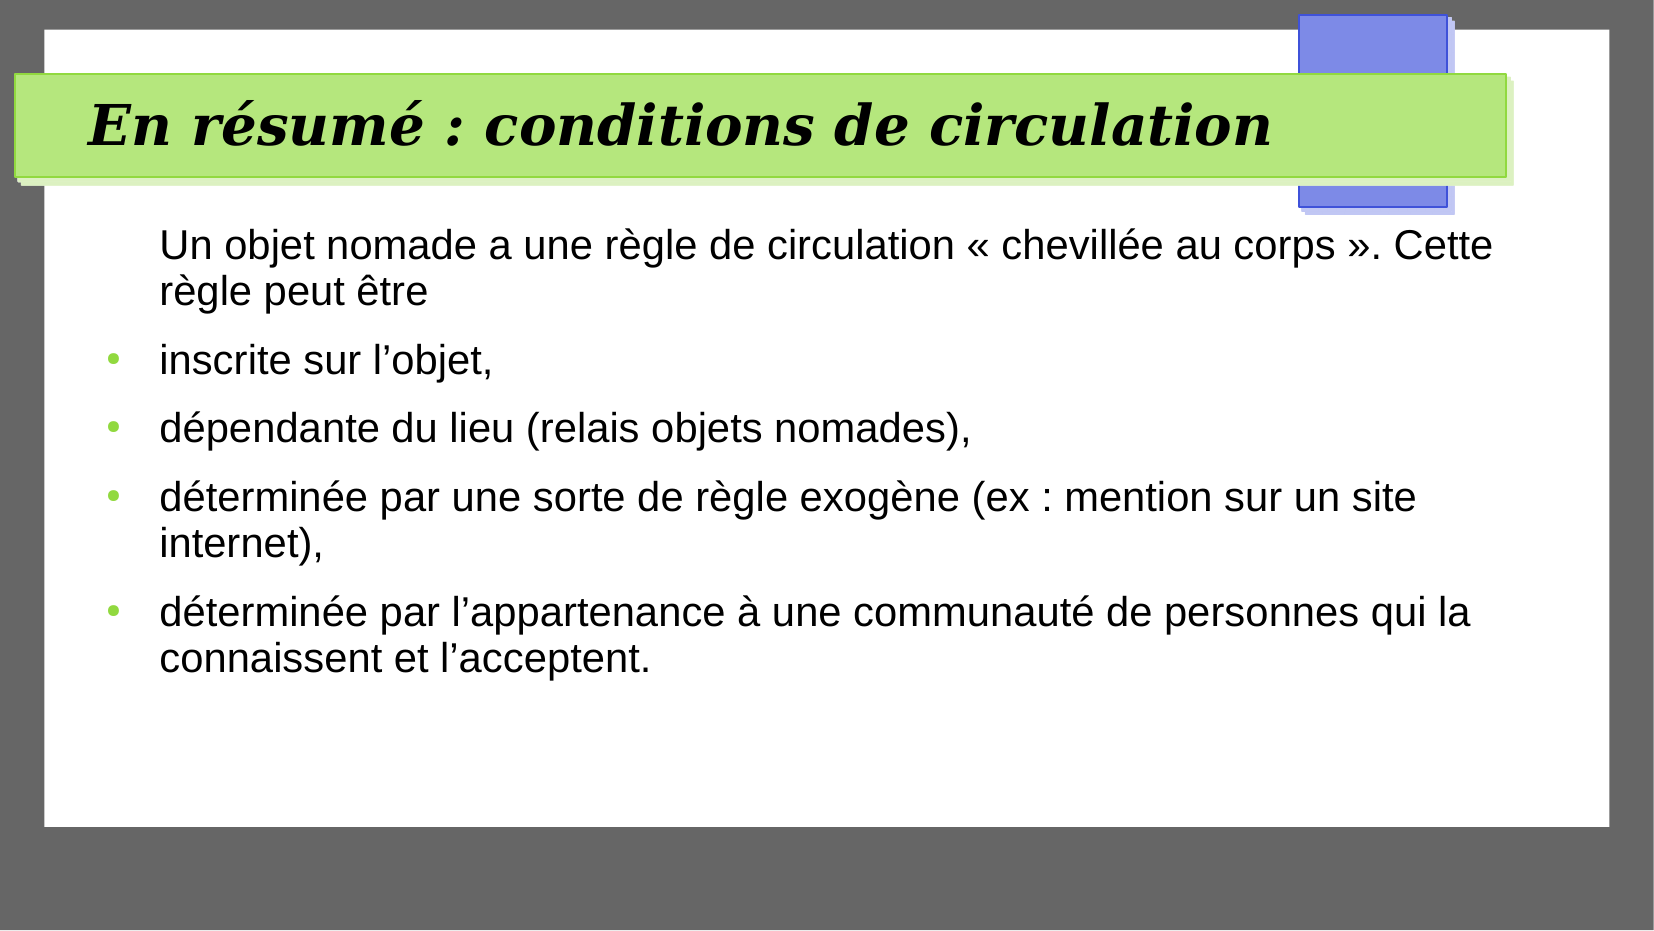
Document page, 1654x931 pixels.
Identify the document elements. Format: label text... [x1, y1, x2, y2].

title En résumé : conditions de circulation [88, 73, 1506, 178]
list Un objet nomade a une règle de circulation « chevillée au corps ». Cette règle peut être inscrite sur l’objet, dépendante du lieu (relais objets nomades), déterminée par une sorte de règle exogène (ex : mention sur un site internet), déterminée par l’appartenance à une communauté de personnes qui la connaissent et l’acceptent. [88, 221, 1565, 813]
